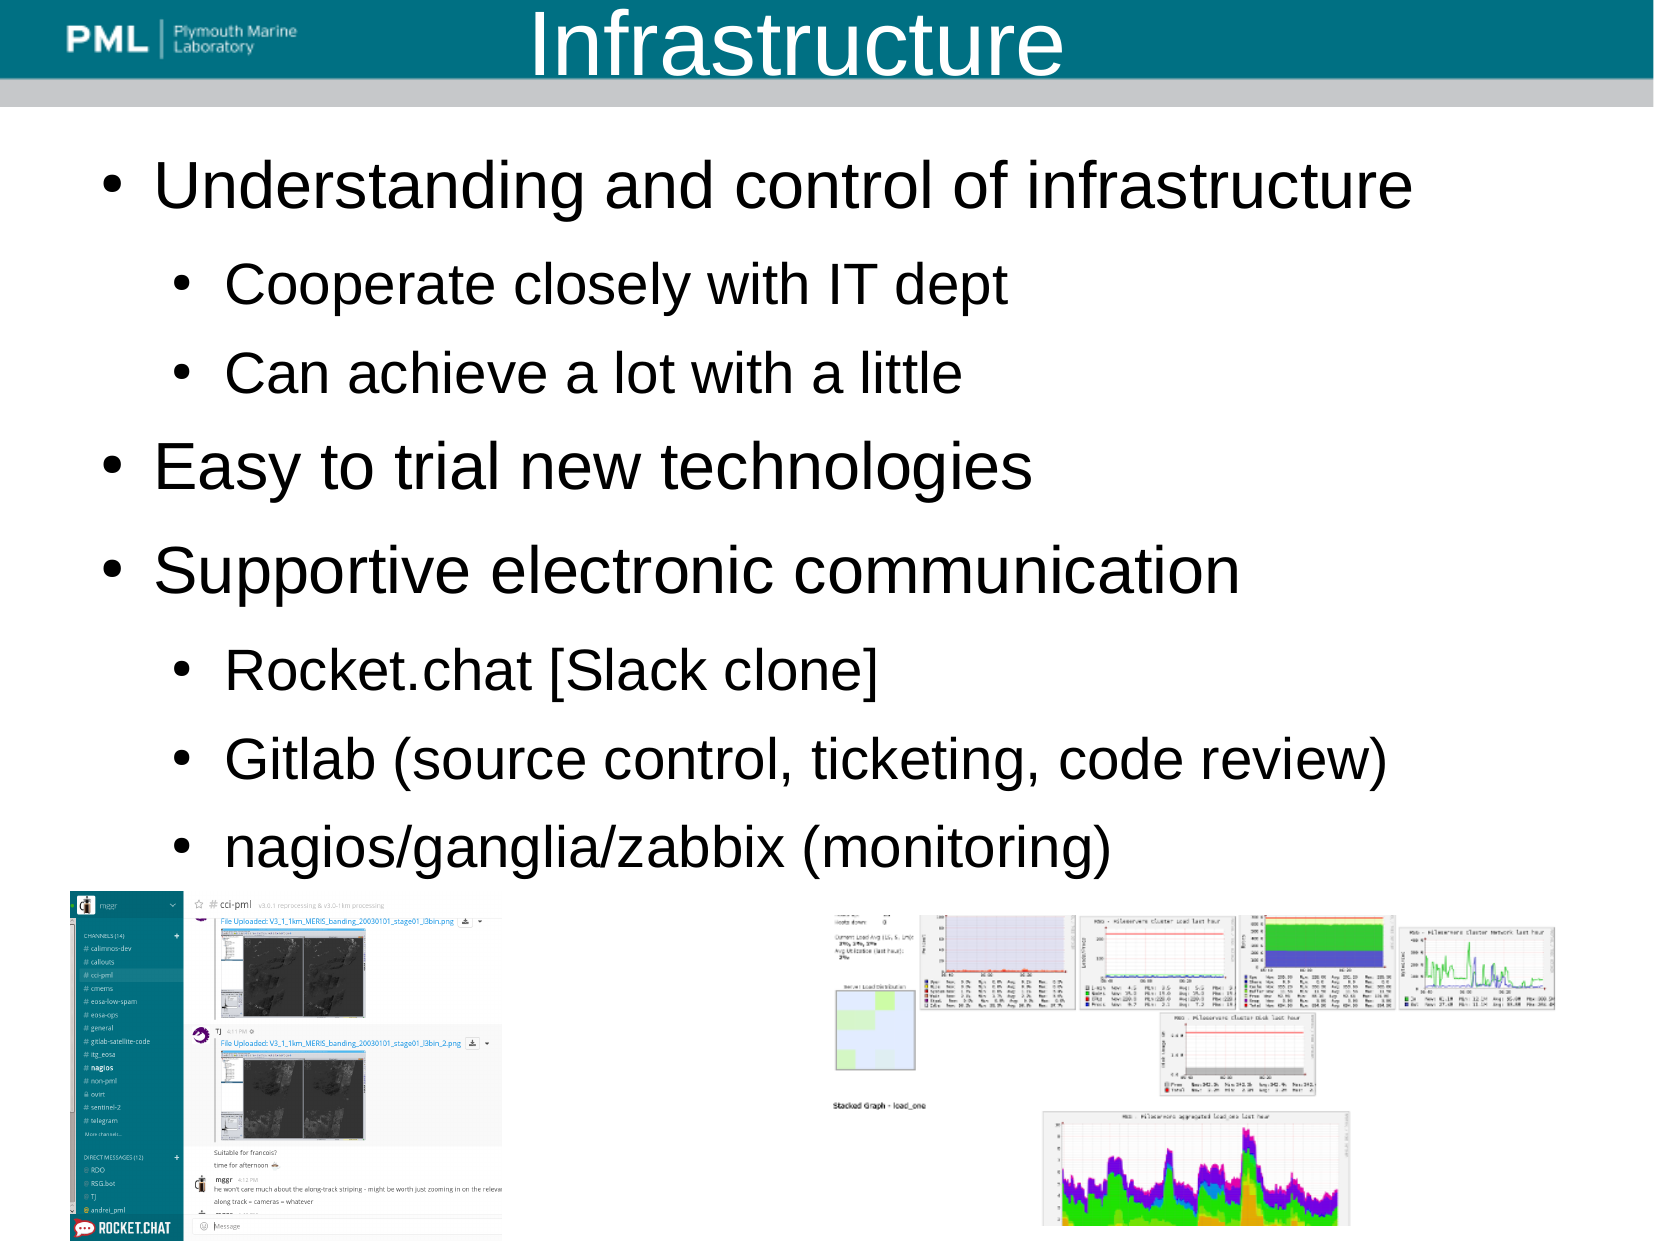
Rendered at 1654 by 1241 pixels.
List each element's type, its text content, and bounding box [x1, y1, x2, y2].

picture [70, 891, 502, 1241]
picture [0, 0, 1654, 107]
list Understanding and control of infrastructure Cooperate closely with IT dept Can achieve a lot with a little Easy to trial new technologies Supportive electronic communication Rocket.chat [Slack clone] Gitlab (source control, ticketing, code review) nagios/ganglia/zabbix (monitoring) [82, 147, 1571, 881]
title Infrastructure [324, 0, 1270, 96]
picture [826, 915, 1565, 1226]
